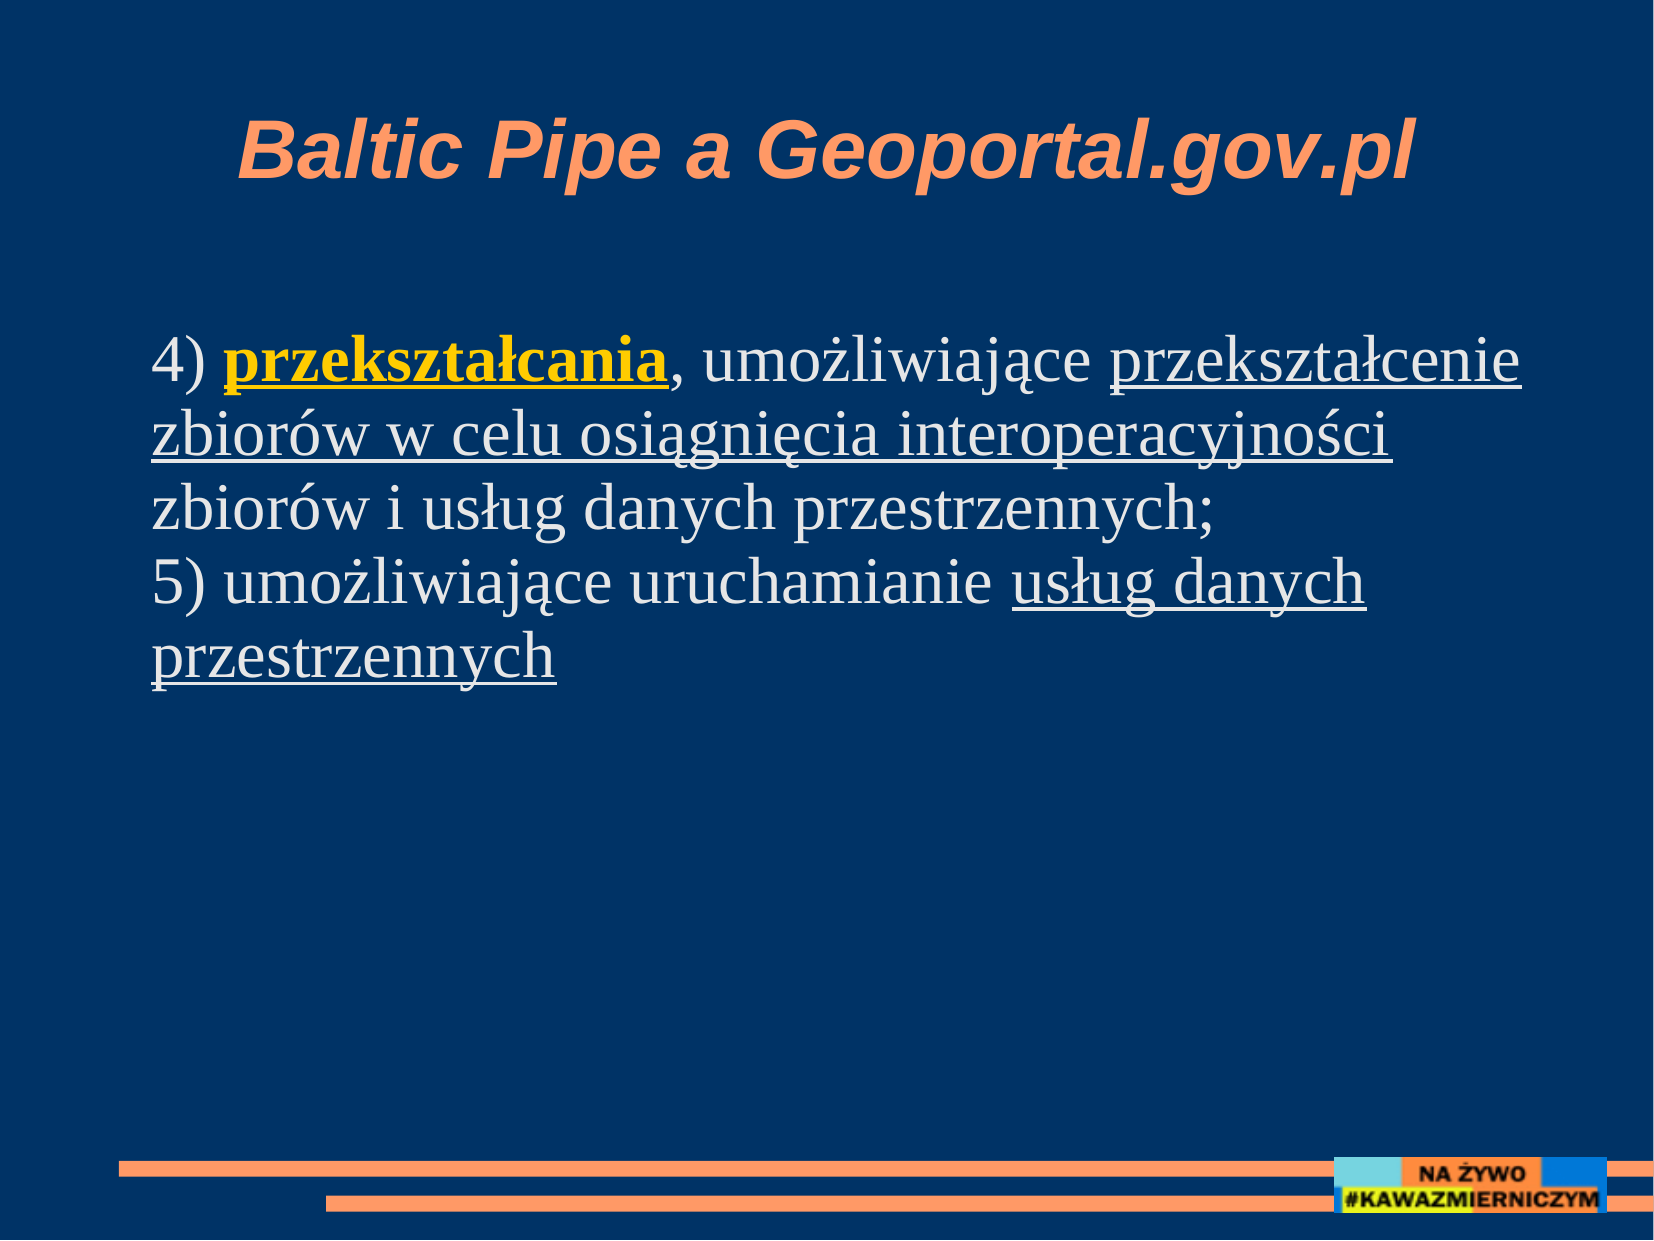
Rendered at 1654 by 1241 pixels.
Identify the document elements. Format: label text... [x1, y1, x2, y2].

picture [1334, 1157, 1607, 1213]
title Baltic Pipe a Geoportal.gov.pl [121, 46, 1534, 254]
list 4) przekształcania, umożliwiające przekształcenie zbiorów w celu osiągnięcia interoperacyjności zbiorów i usług danych przestrzennych; 5) umożliwiające uruchamianie usług danych przestrzennych [121, 321, 1561, 1132]
